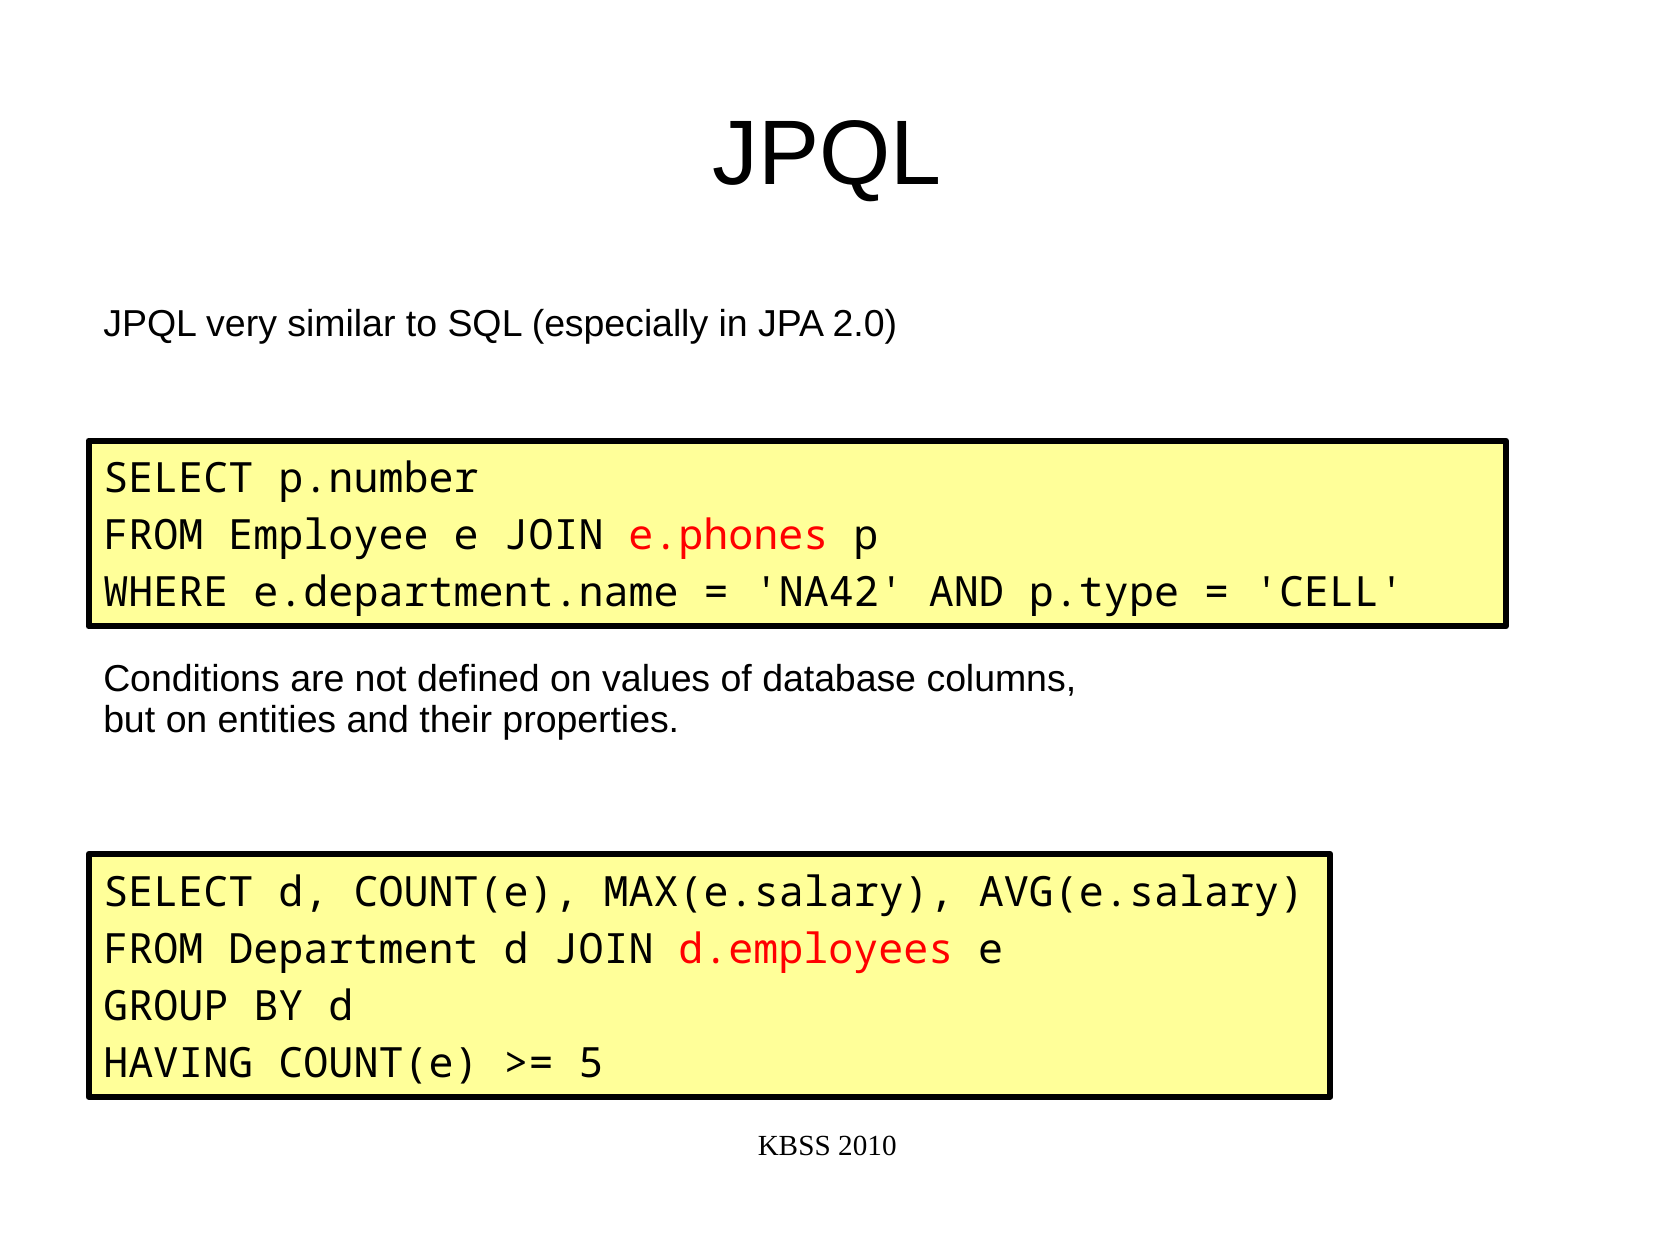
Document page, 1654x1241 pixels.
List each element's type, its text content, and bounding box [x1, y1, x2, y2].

text_box SELECT p.number FROM Employee e JOIN e.phones p WHERE e.department.name = 'NA42' AND p.type = 'CELL' [88, 440, 1506, 602]
title JPQL [82, 49, 1571, 257]
text_box SELECT d, COUNT(e), MAX(e.salary), AVG(e.salary) FROM Department d JOIN d.employees e GROUP BY d HAVING COUNT(e) >= 5 [88, 853, 1331, 1063]
text_box JPQL very similar to SQL (especially in JPA 2.0) [88, 295, 911, 353]
text_box Conditions are not defined on values of database columns, but on entities and their properties. [88, 649, 1619, 749]
